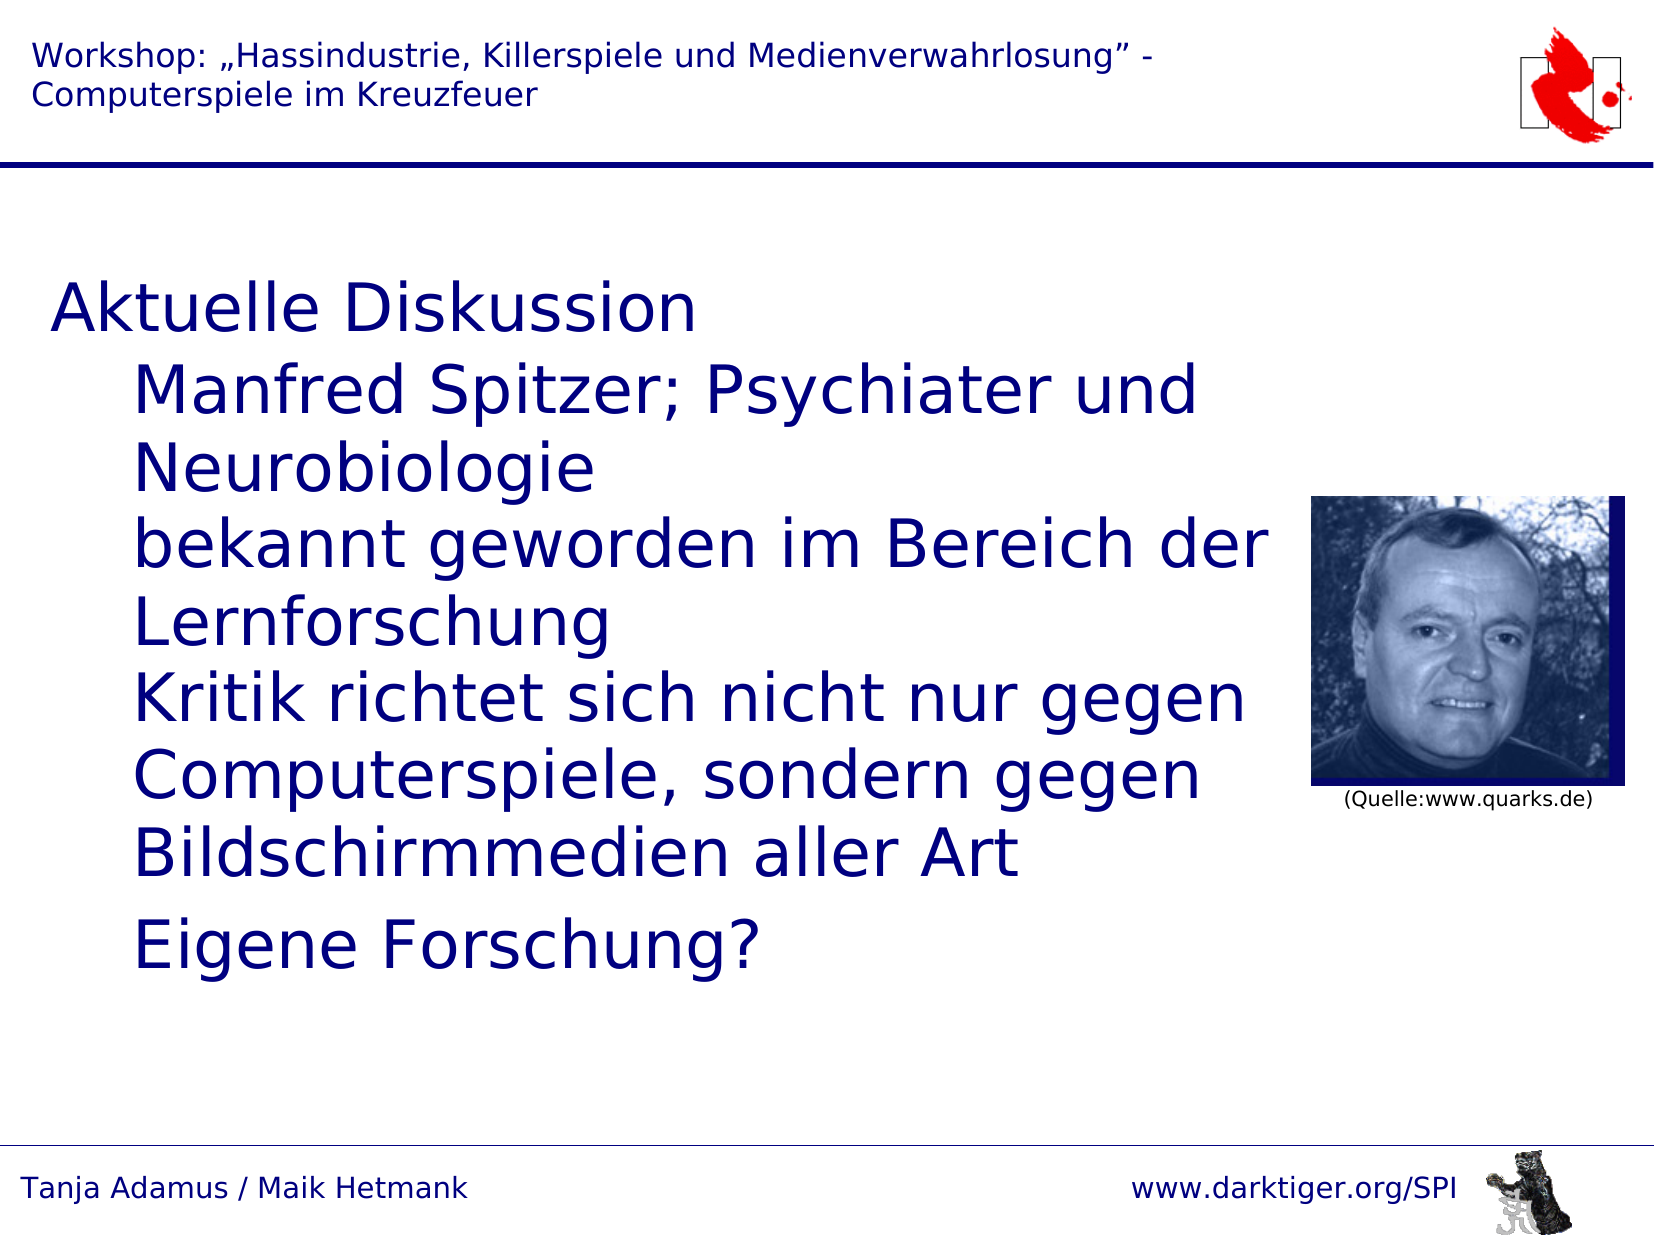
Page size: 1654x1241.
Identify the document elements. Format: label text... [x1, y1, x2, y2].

text_box Workshop: „Hassindustrie, Killerspiele und Medienverwahrlosung” - Computerspiele im Kreuzfeuer [16, 29, 1418, 178]
picture [1486, 1150, 1572, 1235]
text_box Eigene Forschung? [118, 899, 1625, 993]
text_box bekannt geworden im Bereich der Lernforschung [118, 498, 1311, 651]
text_box Manfred Spitzer; Psychiater und Neurobiologie [118, 344, 1625, 498]
picture [1503, 16, 1632, 148]
text_box (Quelle:www.quarks.de) [1328, 779, 1609, 819]
text_box Aktuelle Diskussion [35, 261, 1565, 355]
picture [1311, 496, 1625, 786]
text_box Kritik richtet sich nicht nur gegen Computerspiele, sondern gegen Bildschirmmedien aller Art [118, 651, 1625, 899]
